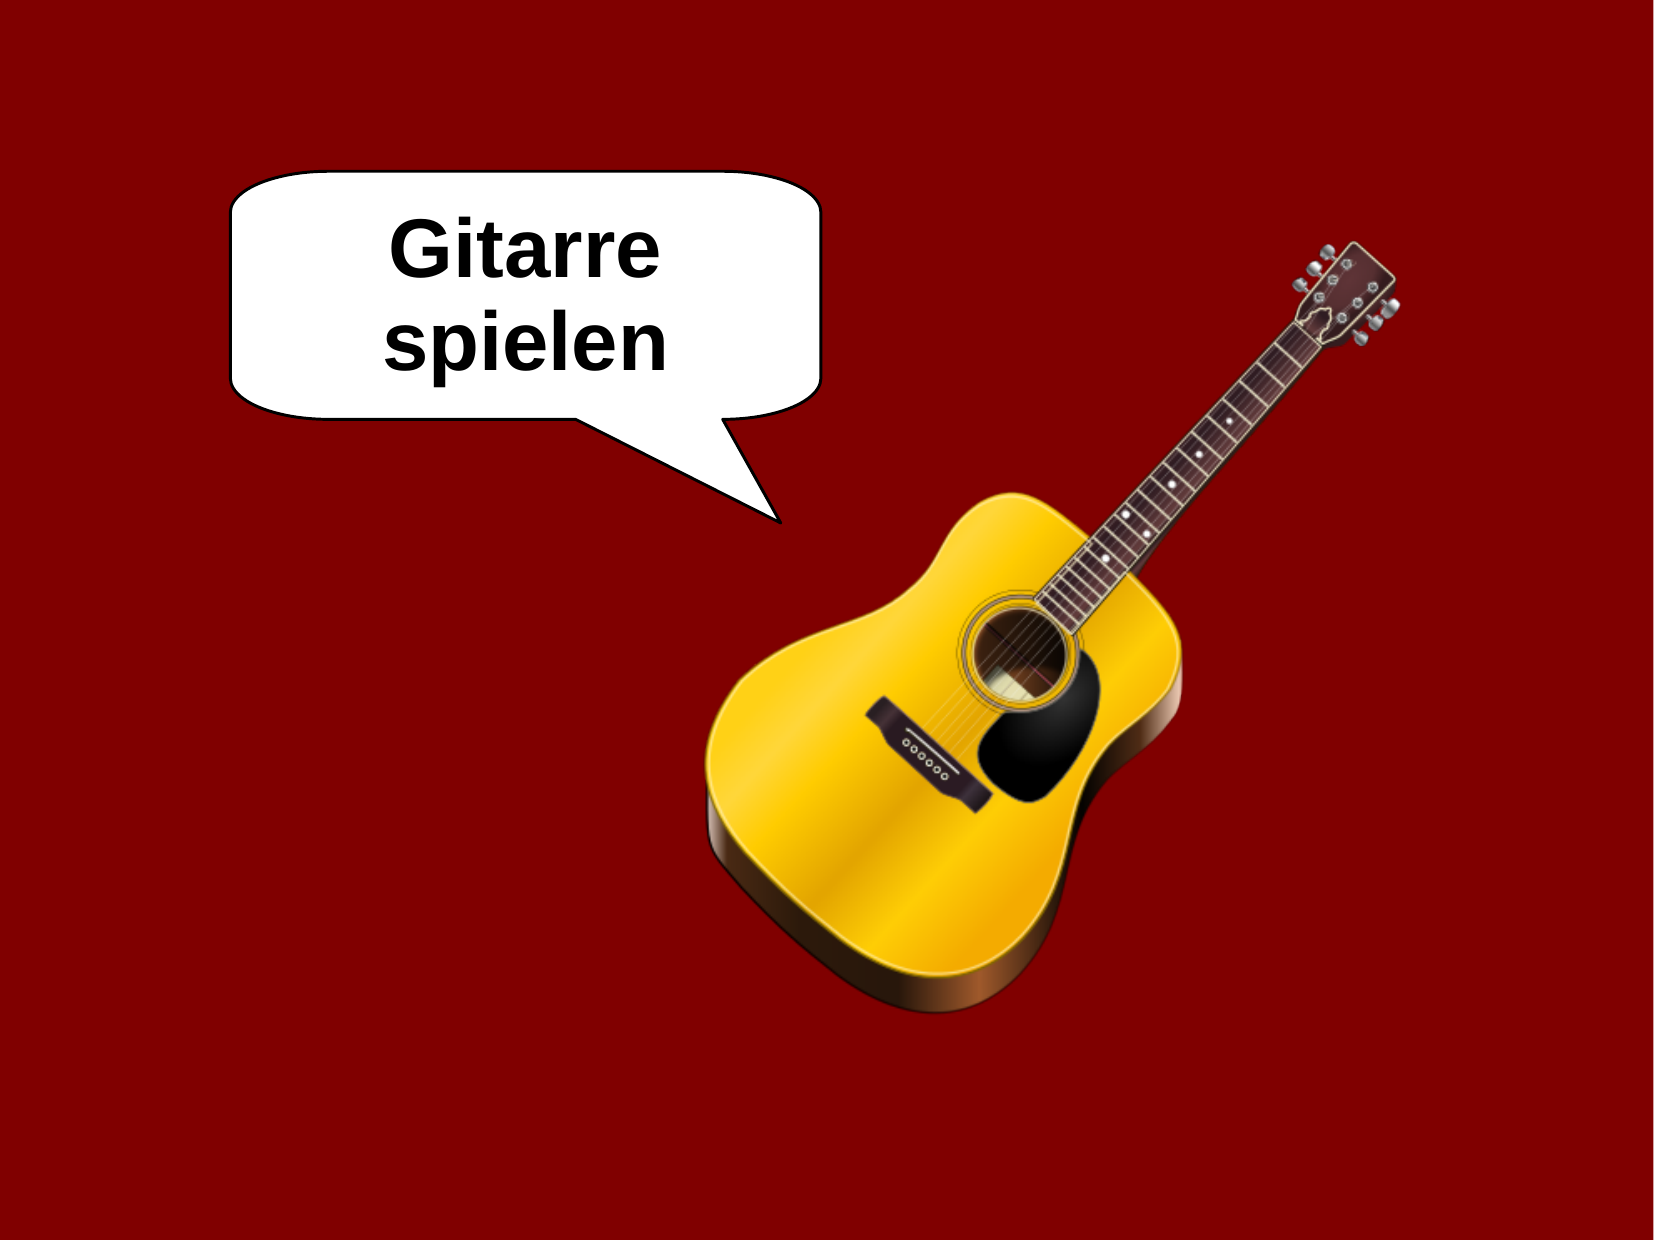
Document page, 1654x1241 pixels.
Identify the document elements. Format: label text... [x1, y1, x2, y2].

text_box Gitarre spielen [283, 194, 768, 405]
text_box [230, 171, 821, 523]
picture [629, 188, 1412, 1022]
